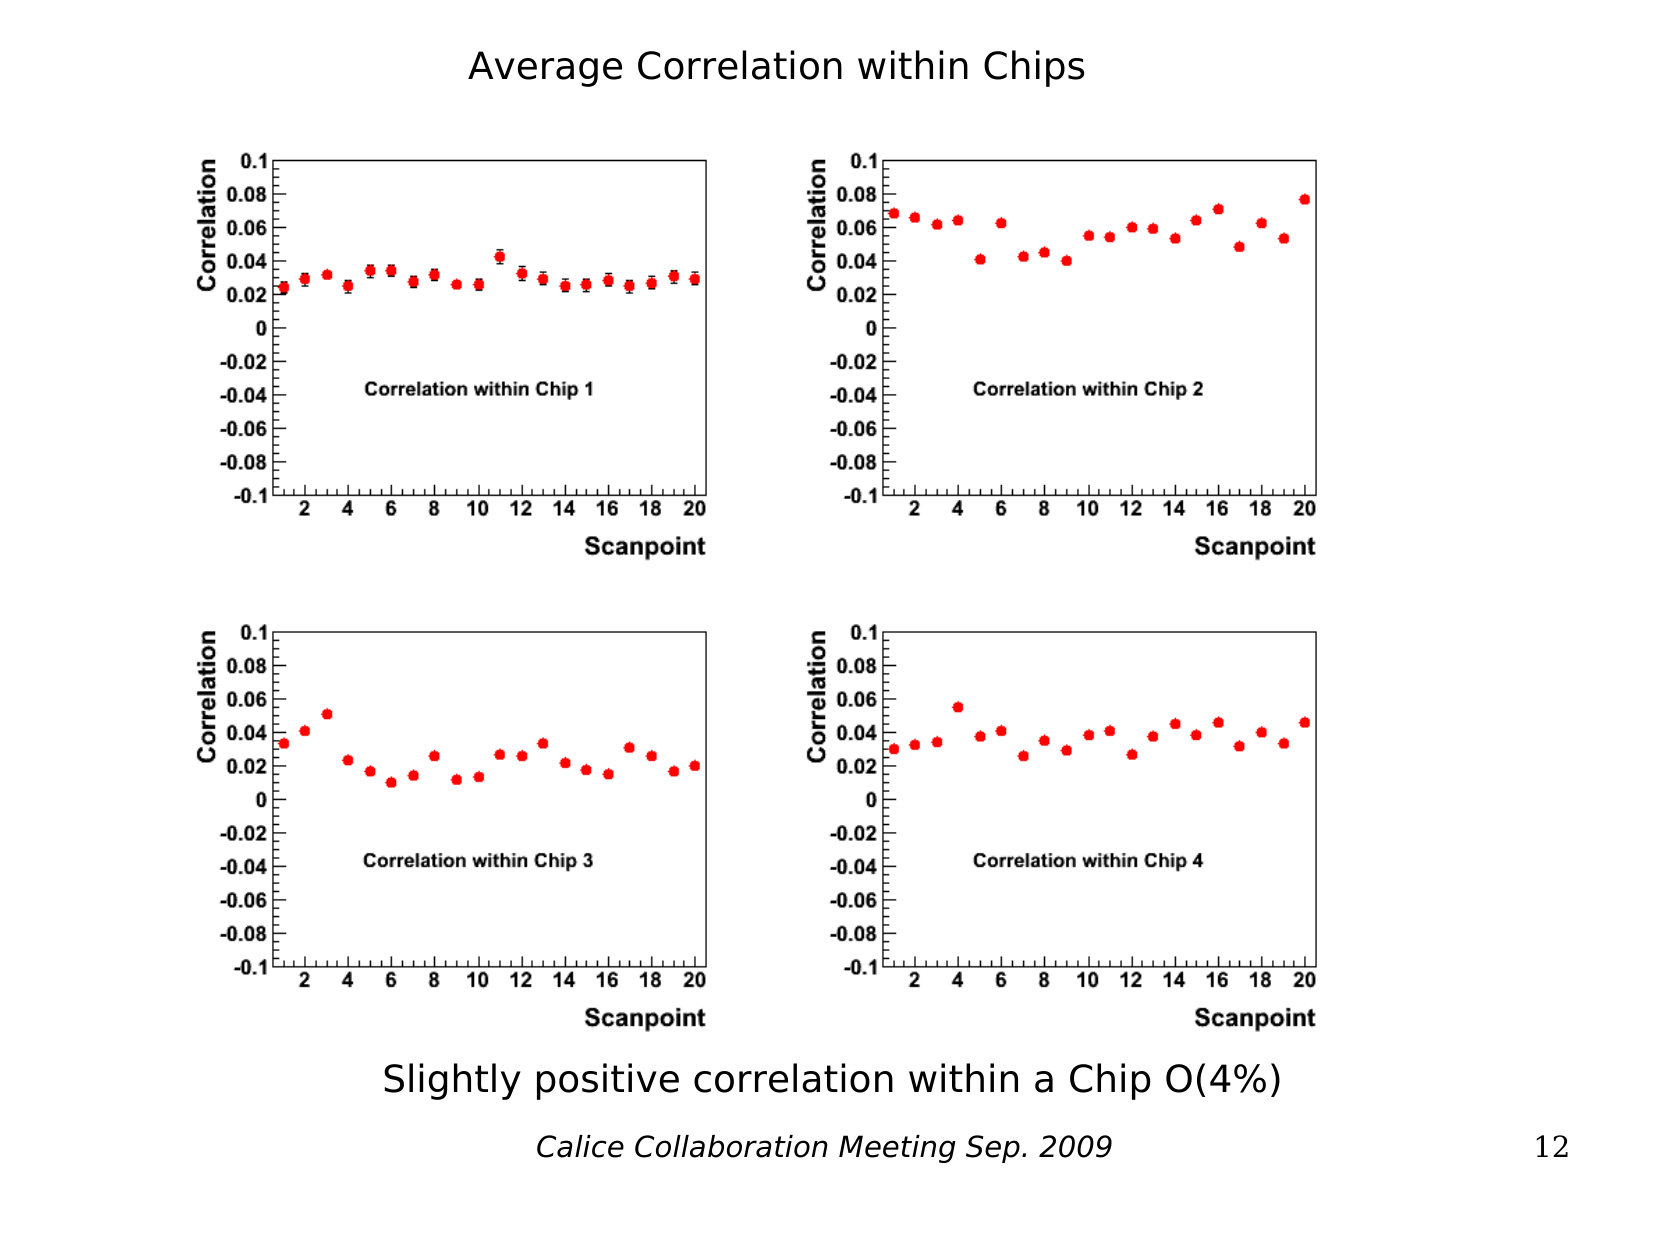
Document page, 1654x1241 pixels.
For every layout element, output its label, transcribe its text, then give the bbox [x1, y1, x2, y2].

text_box Slightly positive correlation within a Chip O(4%) [367, 1050, 1280, 1109]
picture [168, 107, 1388, 1051]
text_box Average Correlation within Chips [453, 37, 1088, 96]
